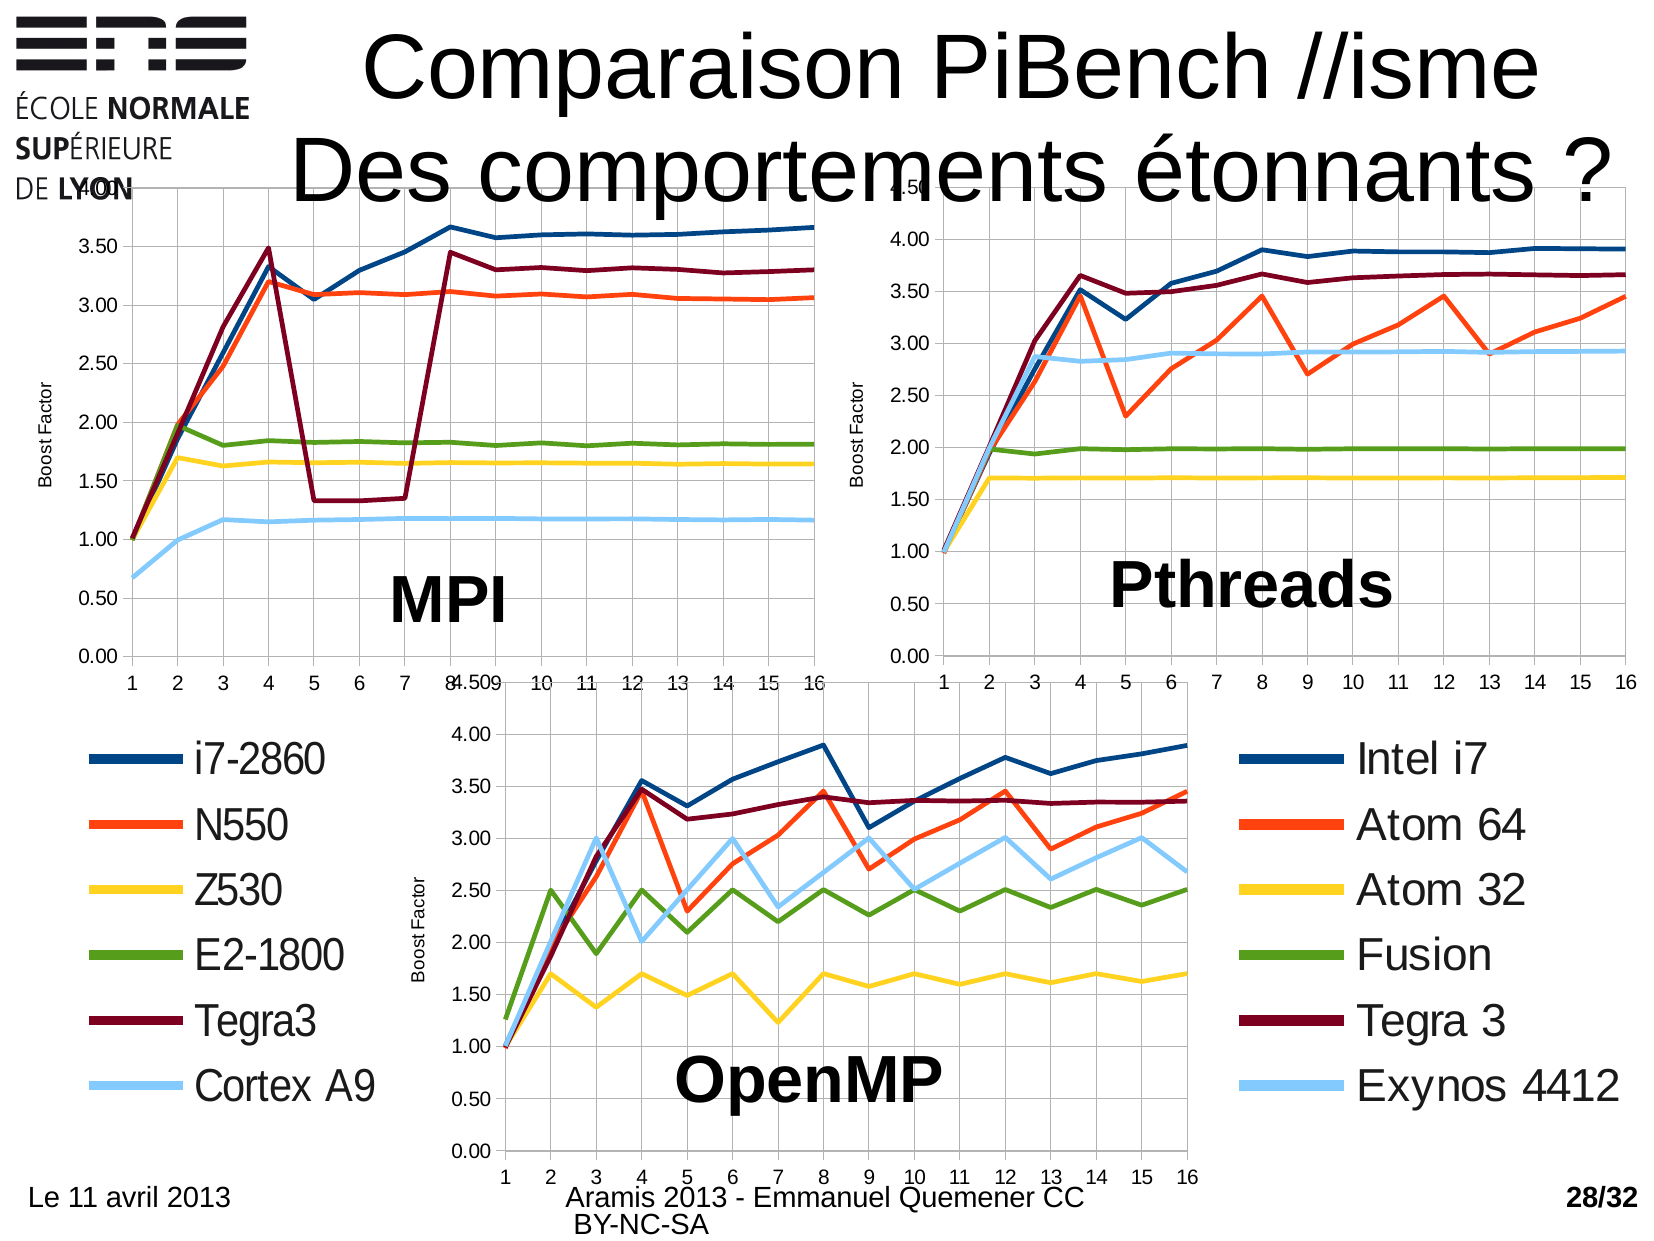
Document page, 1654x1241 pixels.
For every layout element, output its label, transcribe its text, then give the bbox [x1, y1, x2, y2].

title Comparaison PiBench //isme Des comportements étonnants ? [250, 0, 1654, 237]
text_box OpenMP [660, 1035, 961, 1125]
picture [75, 720, 391, 1126]
picture [0, 0, 250, 237]
chart [1, 165, 1654, 1201]
text_box Pthreads [1095, 540, 1411, 630]
text_box MPI [375, 555, 524, 645]
picture [1223, 720, 1636, 1126]
